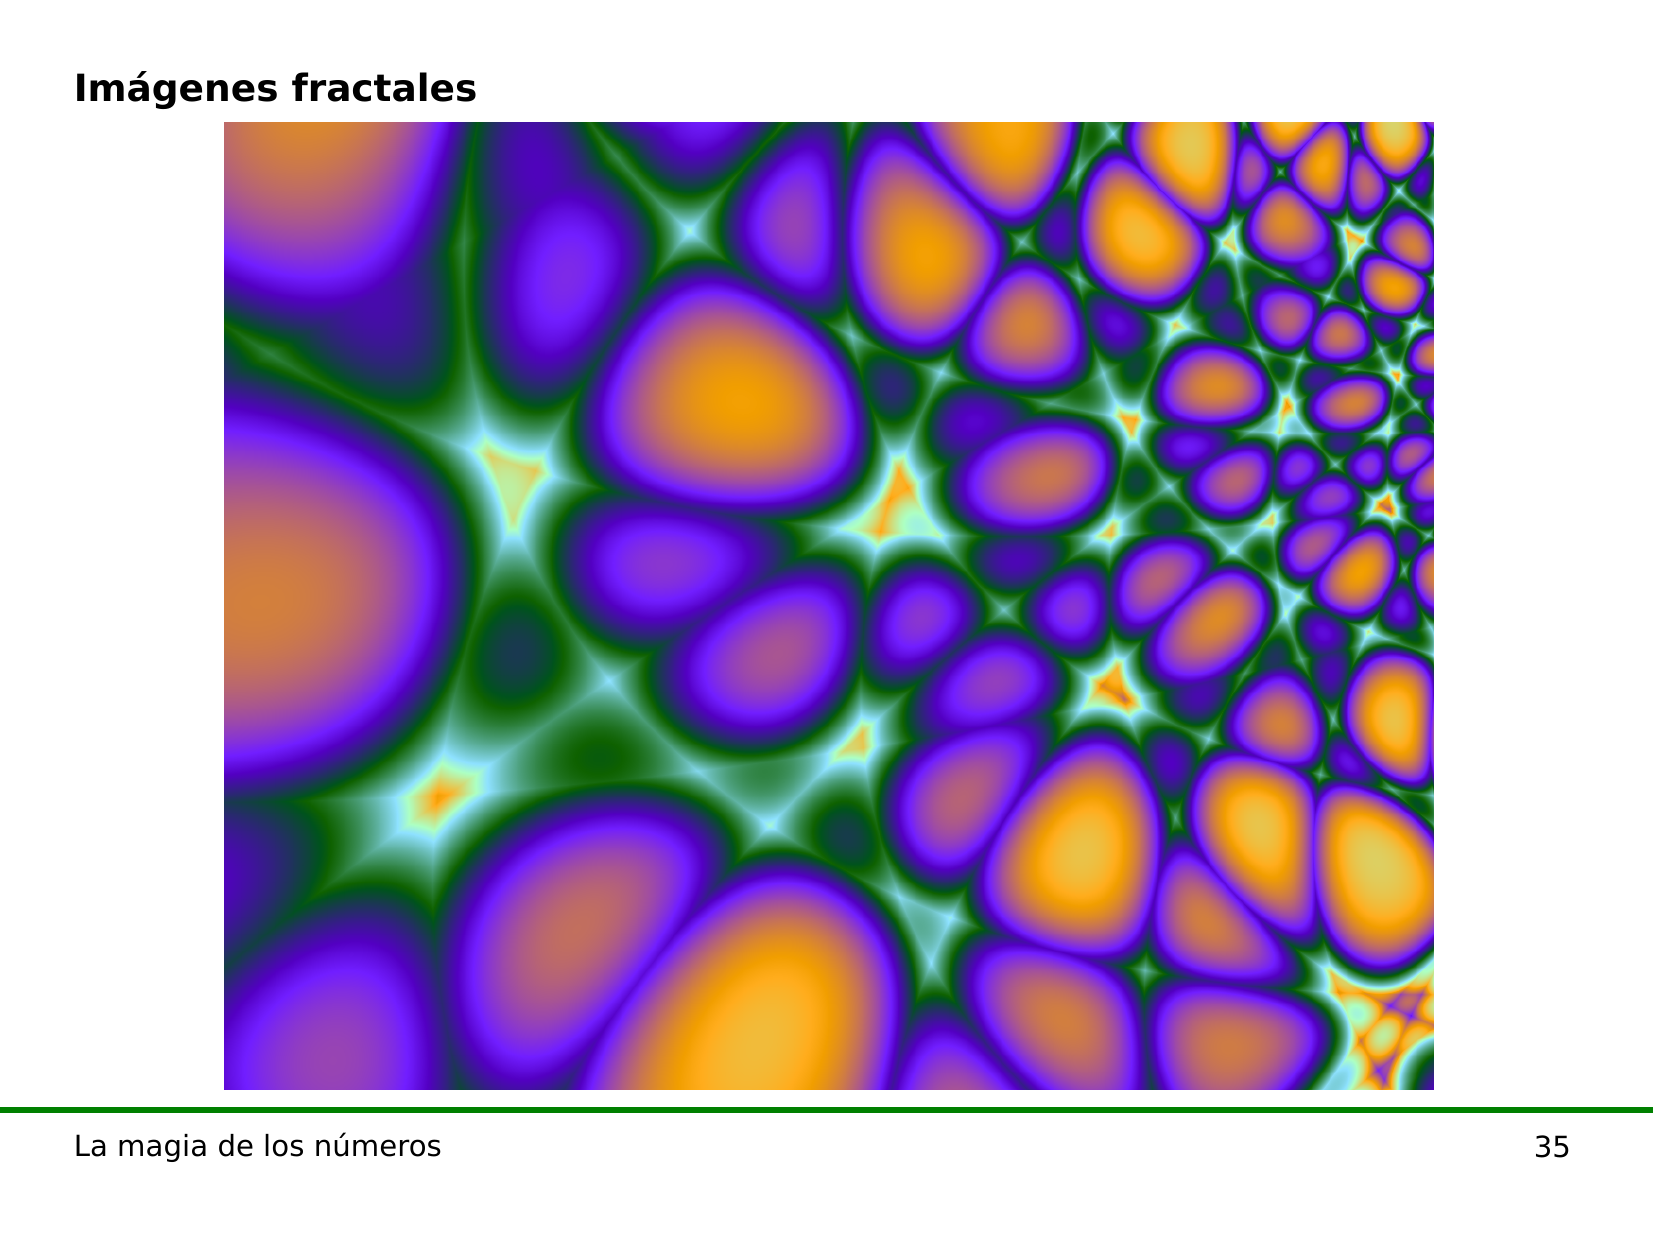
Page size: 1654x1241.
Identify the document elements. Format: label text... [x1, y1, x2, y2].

text_box Imágenes fractales [59, 59, 1182, 118]
picture [224, 122, 1434, 1090]
text_box La magia de los números [59, 1122, 975, 1172]
